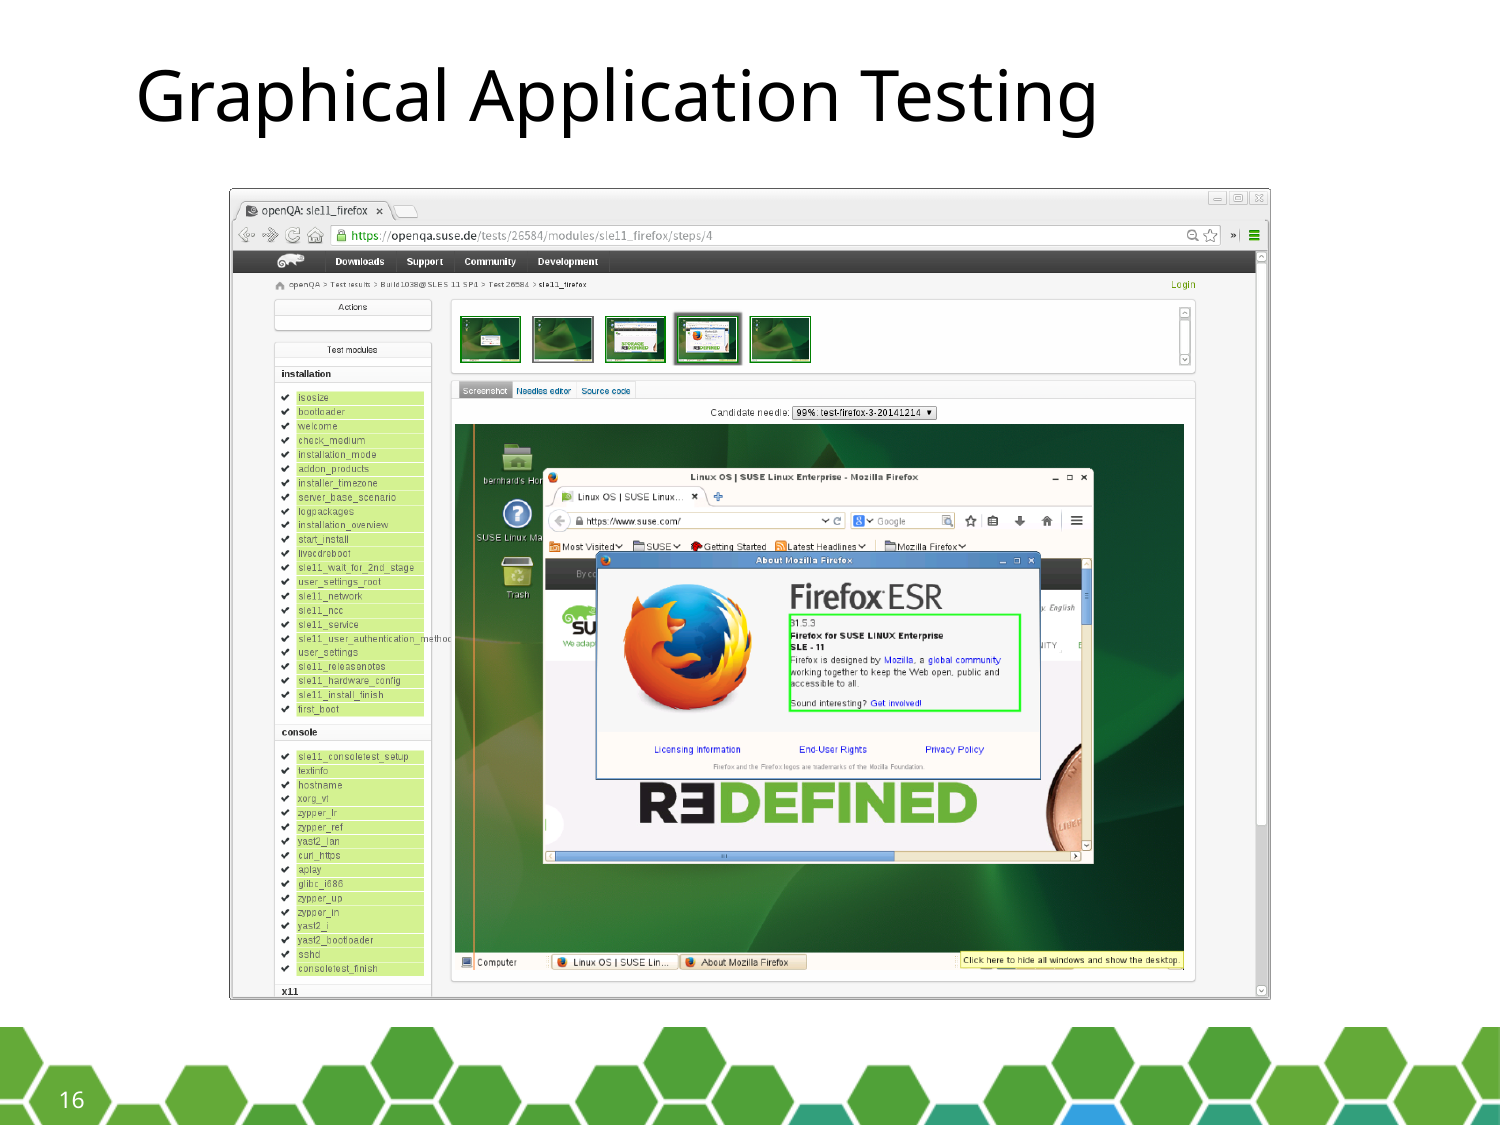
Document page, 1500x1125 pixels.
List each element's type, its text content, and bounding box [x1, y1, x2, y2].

picture [229, 188, 1271, 1000]
title Graphical Application Testing [135, 12, 1372, 175]
picture [0, 1027, 1500, 1125]
